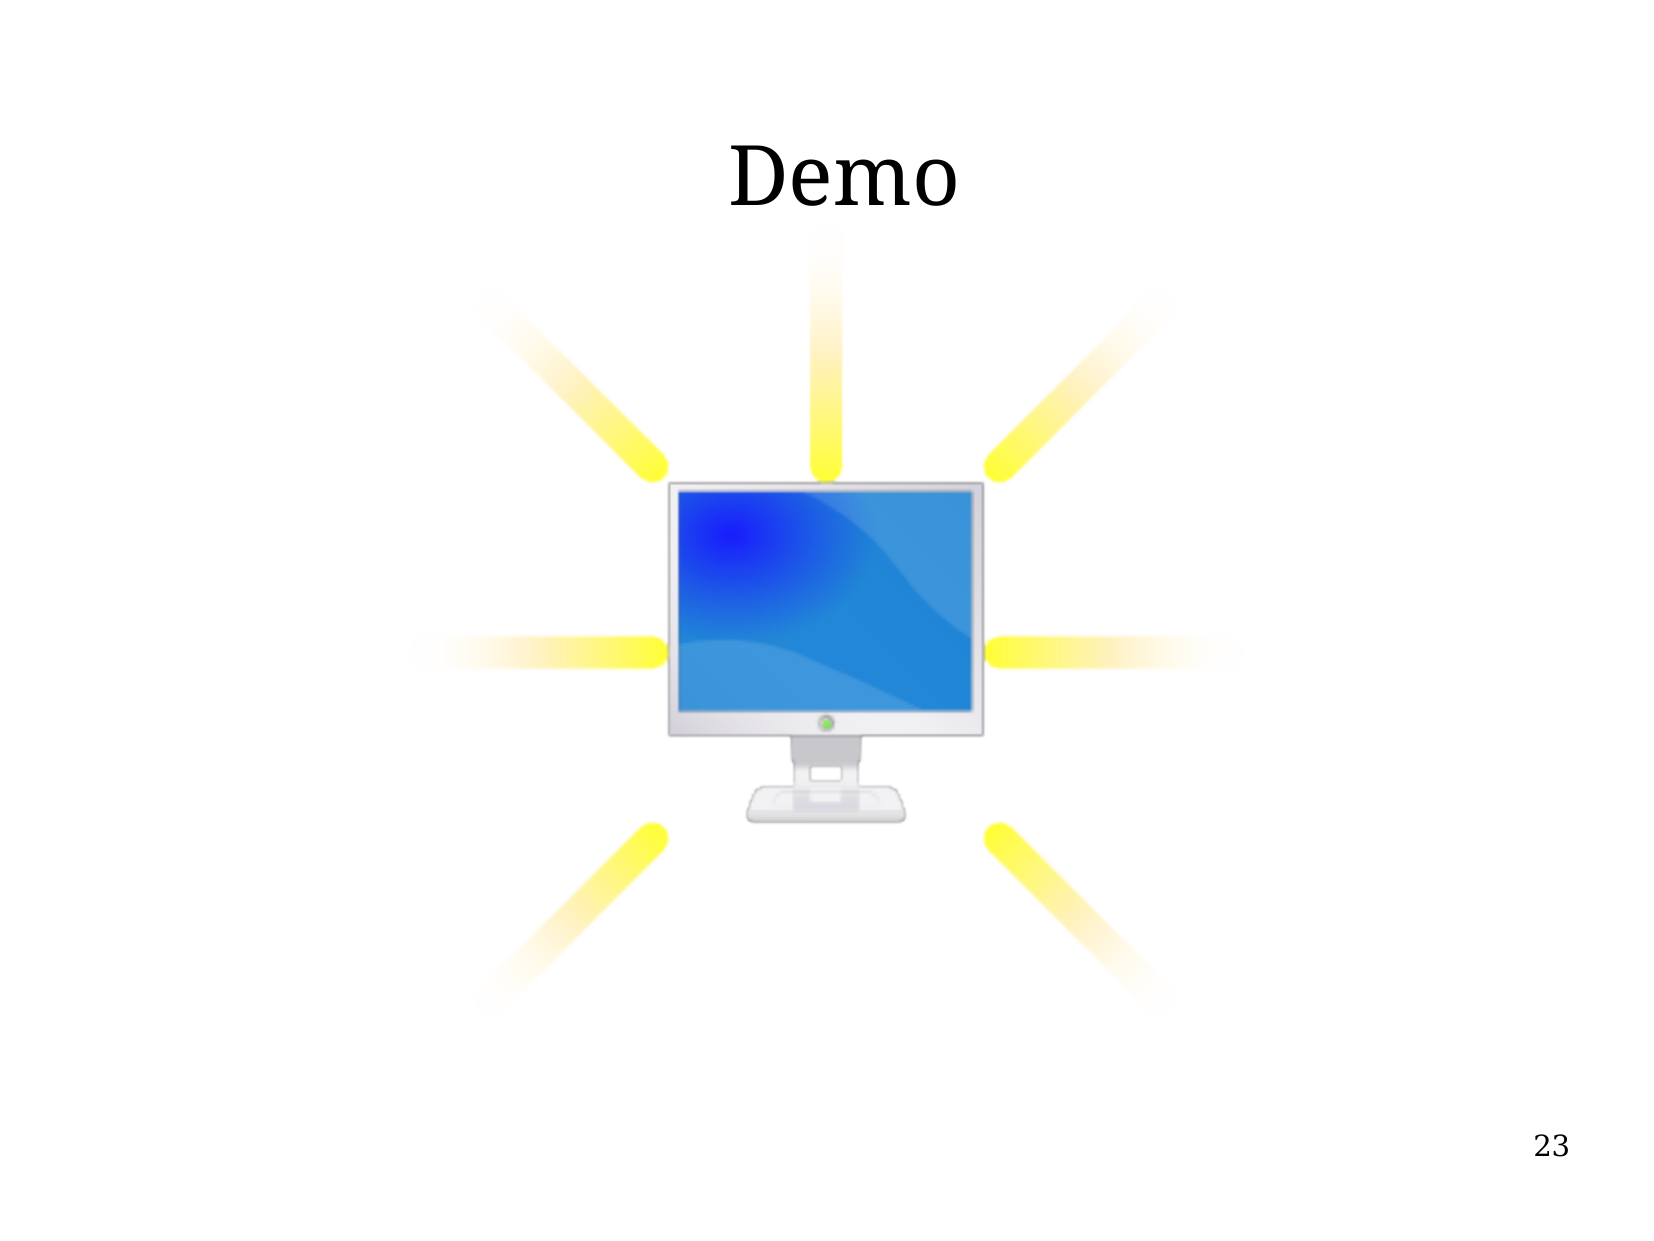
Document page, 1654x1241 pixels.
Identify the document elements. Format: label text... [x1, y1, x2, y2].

subtitle [82, 297, 1571, 1117]
picture [409, 223, 1245, 1017]
title Demo [82, 18, 1571, 288]
